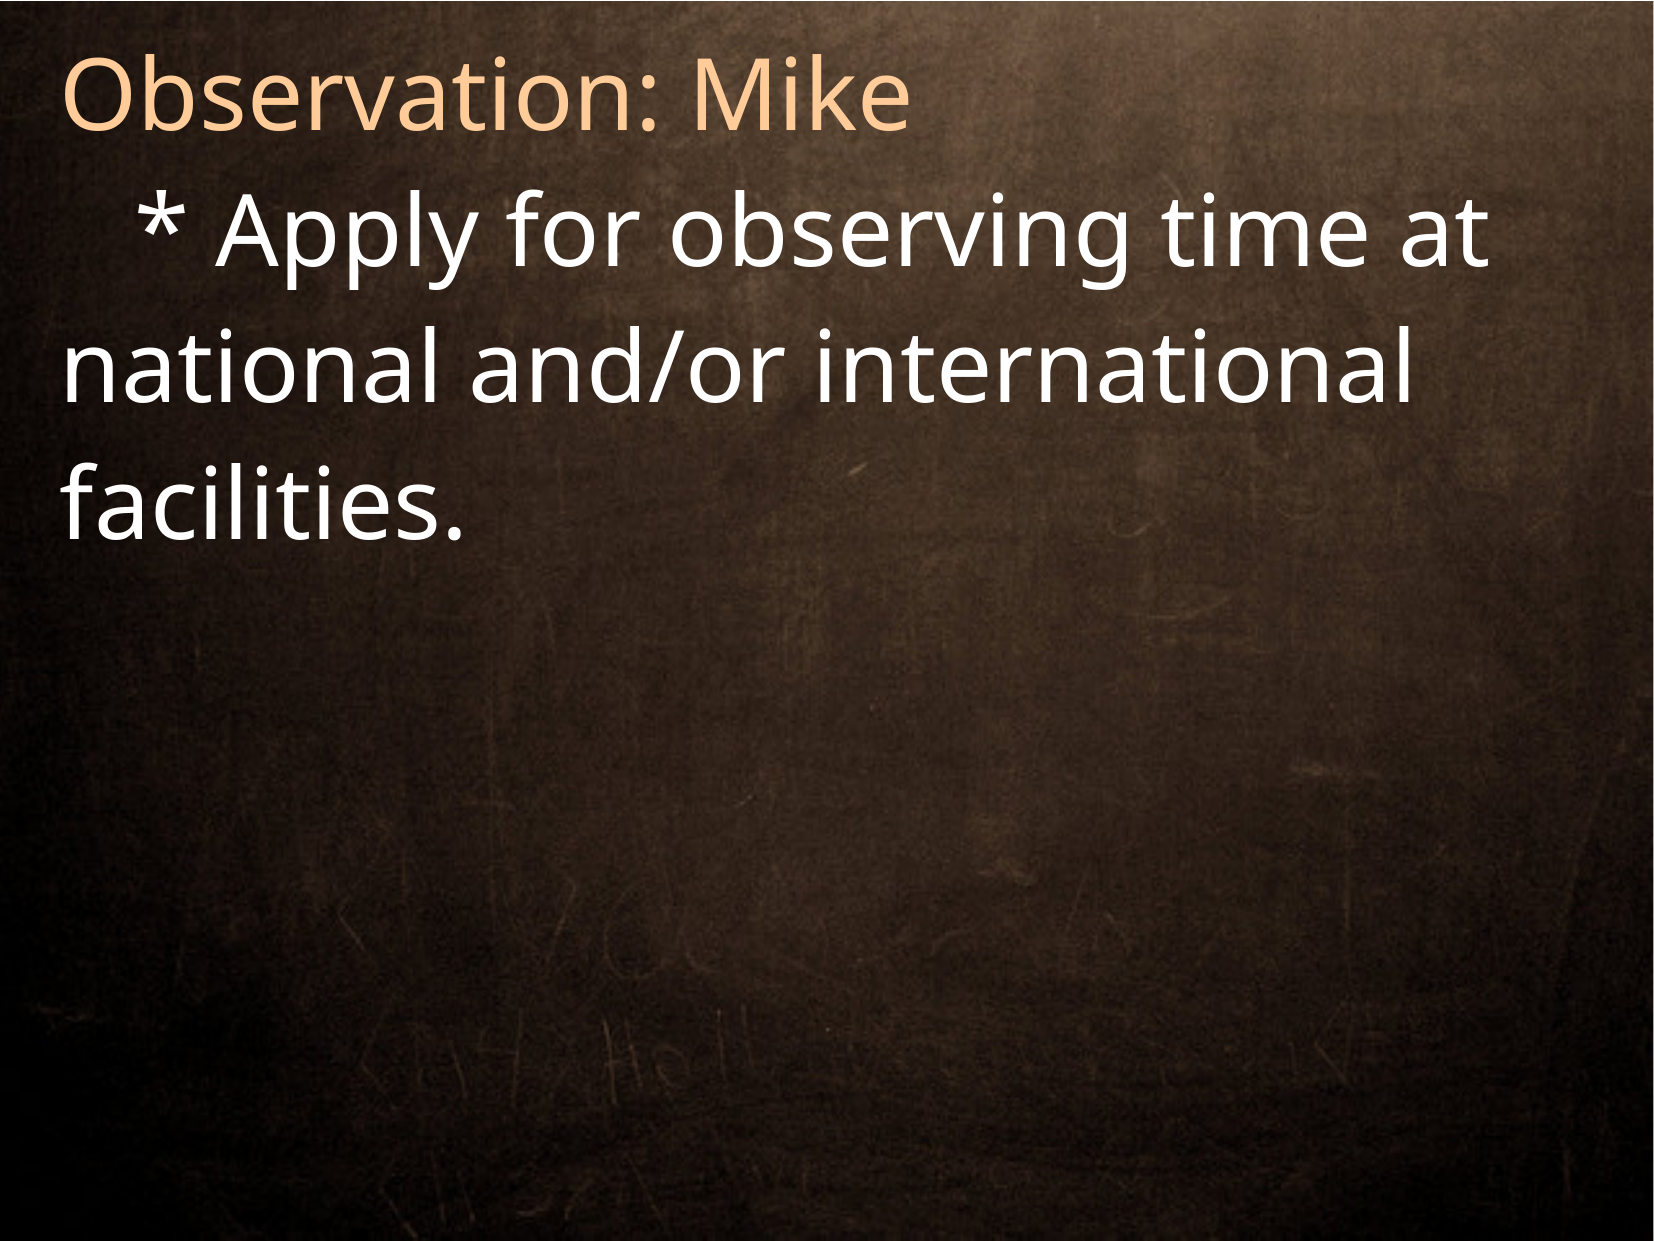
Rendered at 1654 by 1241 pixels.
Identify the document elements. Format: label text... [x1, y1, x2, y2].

text_box Observation: Mike * Apply for observing time at national and/or international facilities. [45, 16, 1606, 589]
picture [0, 1, 1654, 1241]
